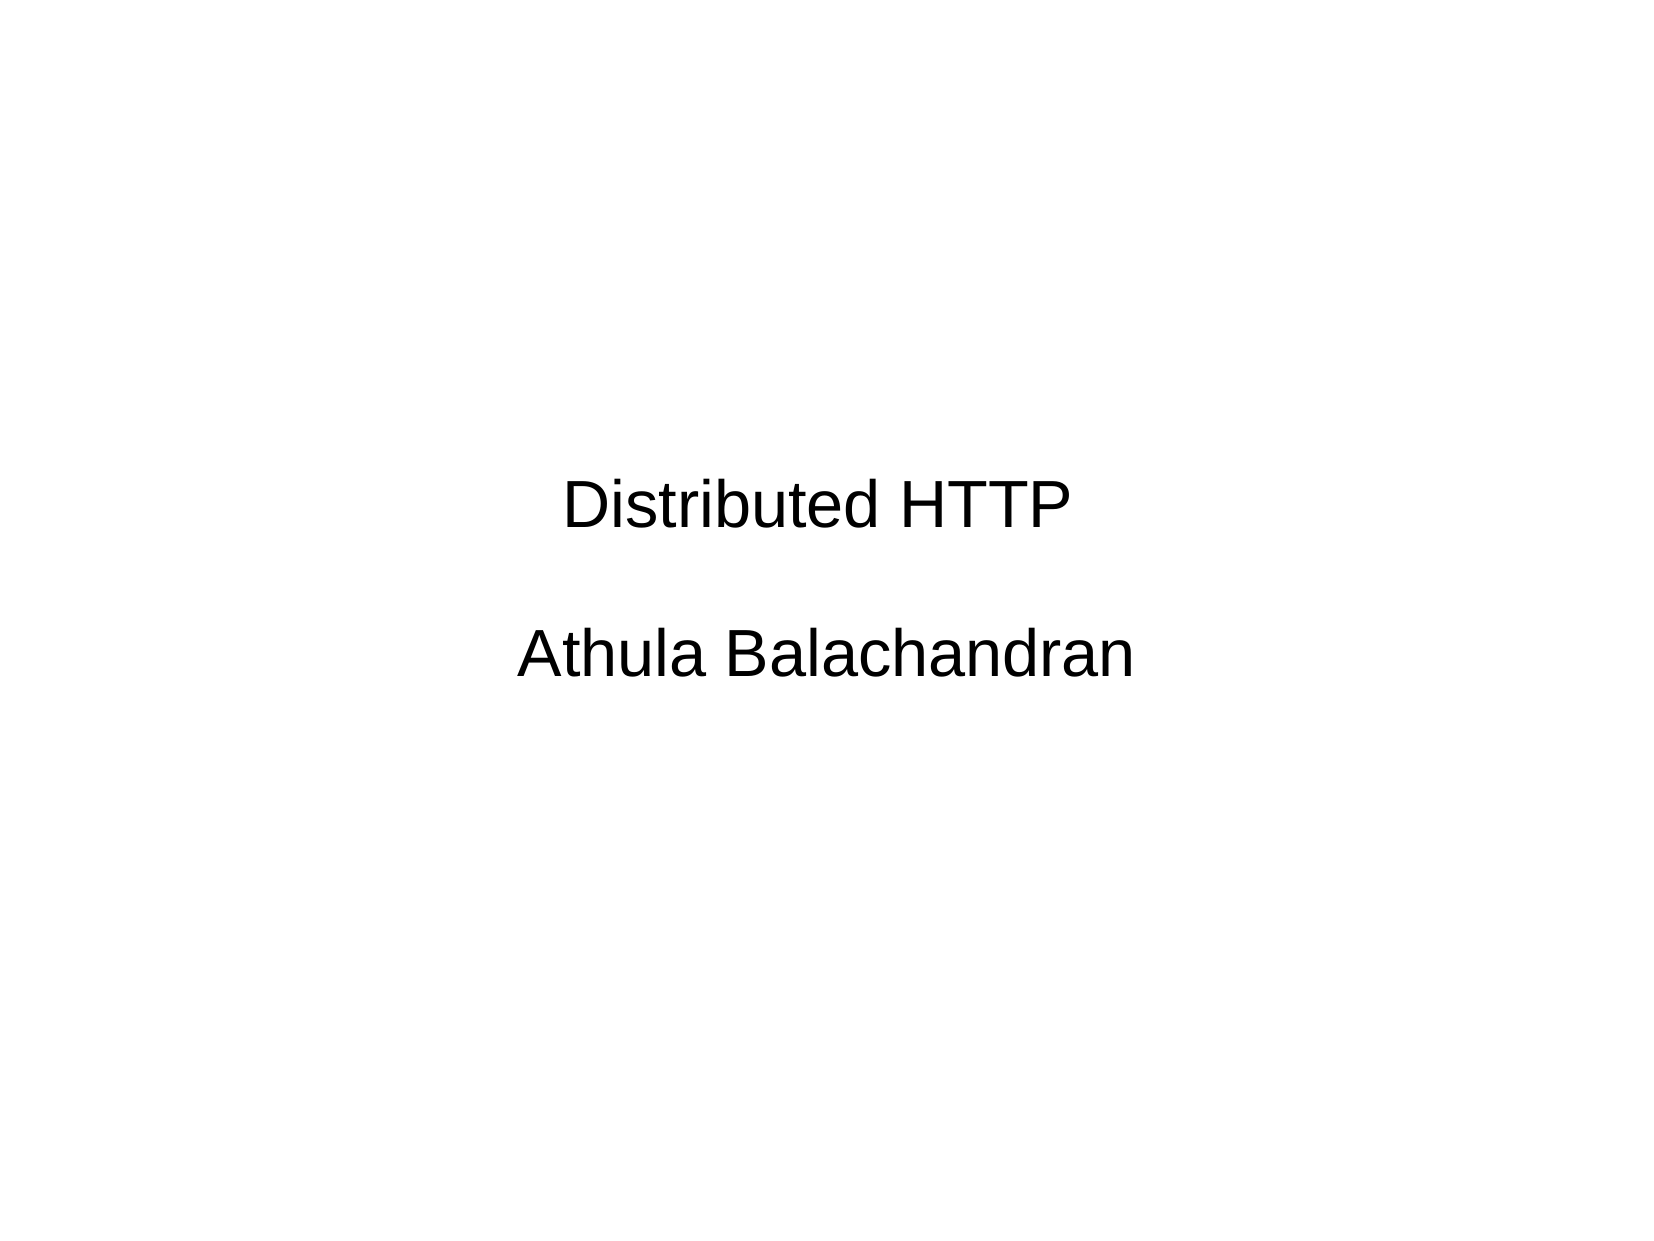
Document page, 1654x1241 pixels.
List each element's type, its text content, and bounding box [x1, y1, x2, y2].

subtitle Distributed HTTP Athula Balachandran [82, 56, 1571, 1102]
